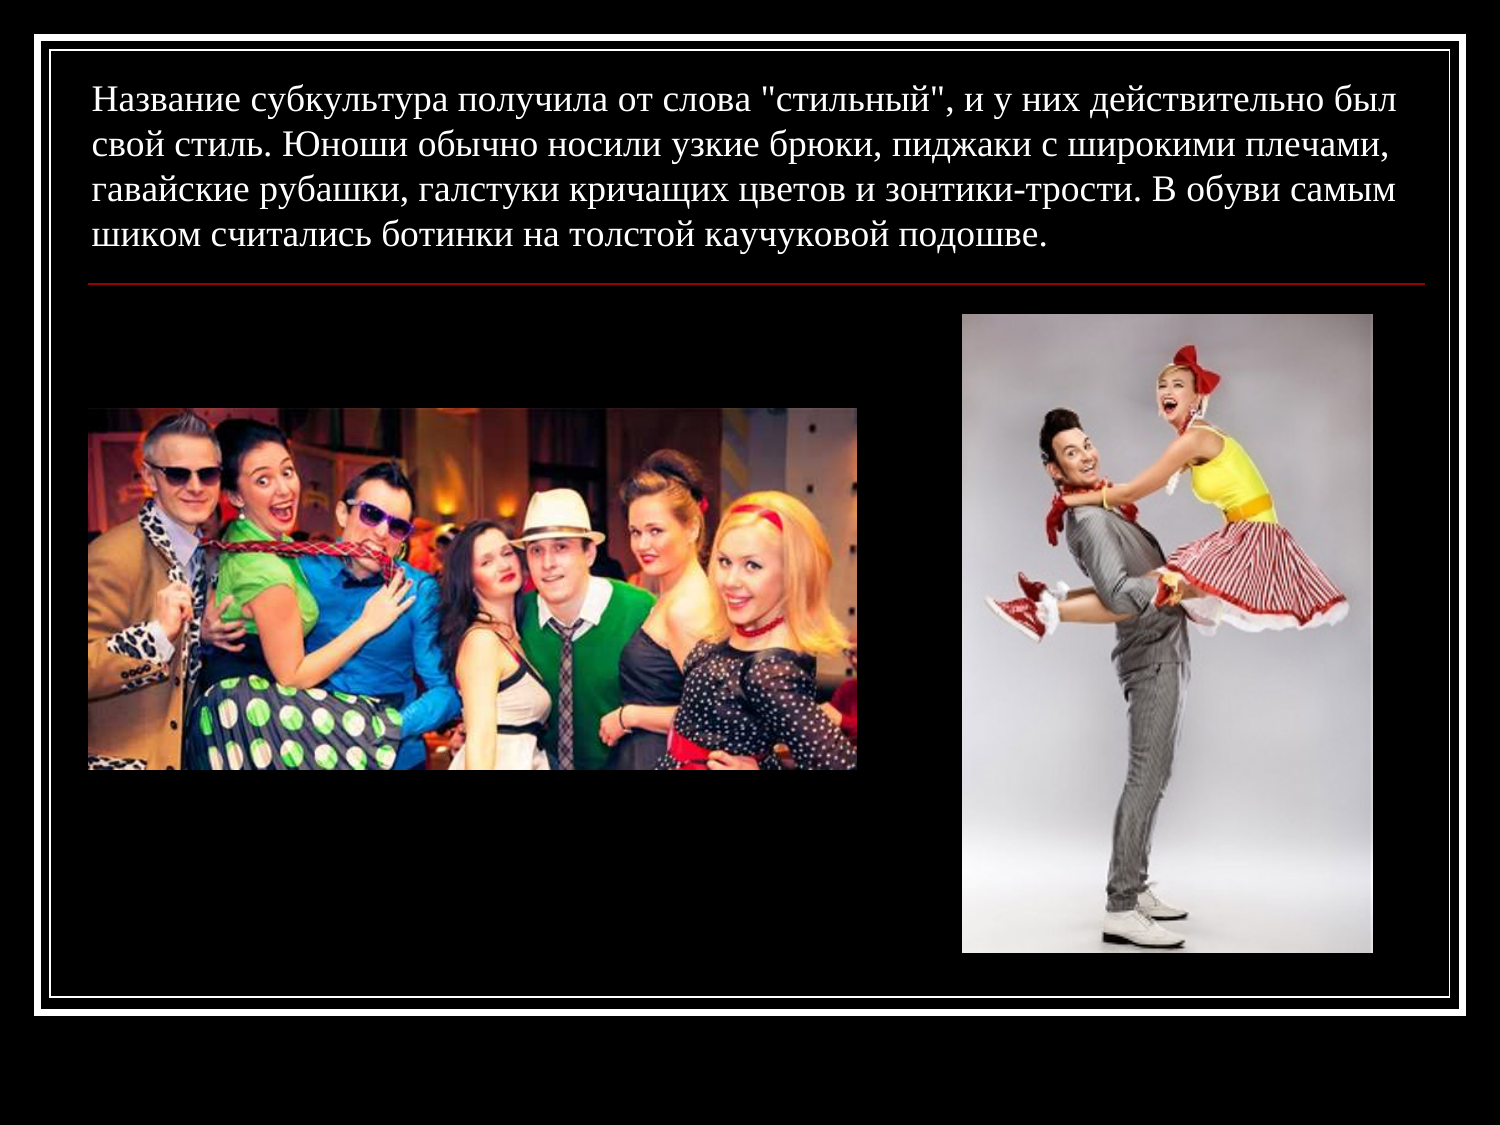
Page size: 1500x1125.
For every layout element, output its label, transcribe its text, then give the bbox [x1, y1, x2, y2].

picture [962, 314, 1373, 953]
text_box Название субкультура получила от слова "стильный", и у них действительно был свой стиль. Юноши обычно носили узкие брюки, пиджаки с широкими плечами, гавайские рубашки, галстуки кричащих цветов и зонтики-трости. В обуви самым шиком считались ботинки на толстой каучуковой подошве. [76, 66, 1424, 262]
picture [88, 408, 857, 770]
